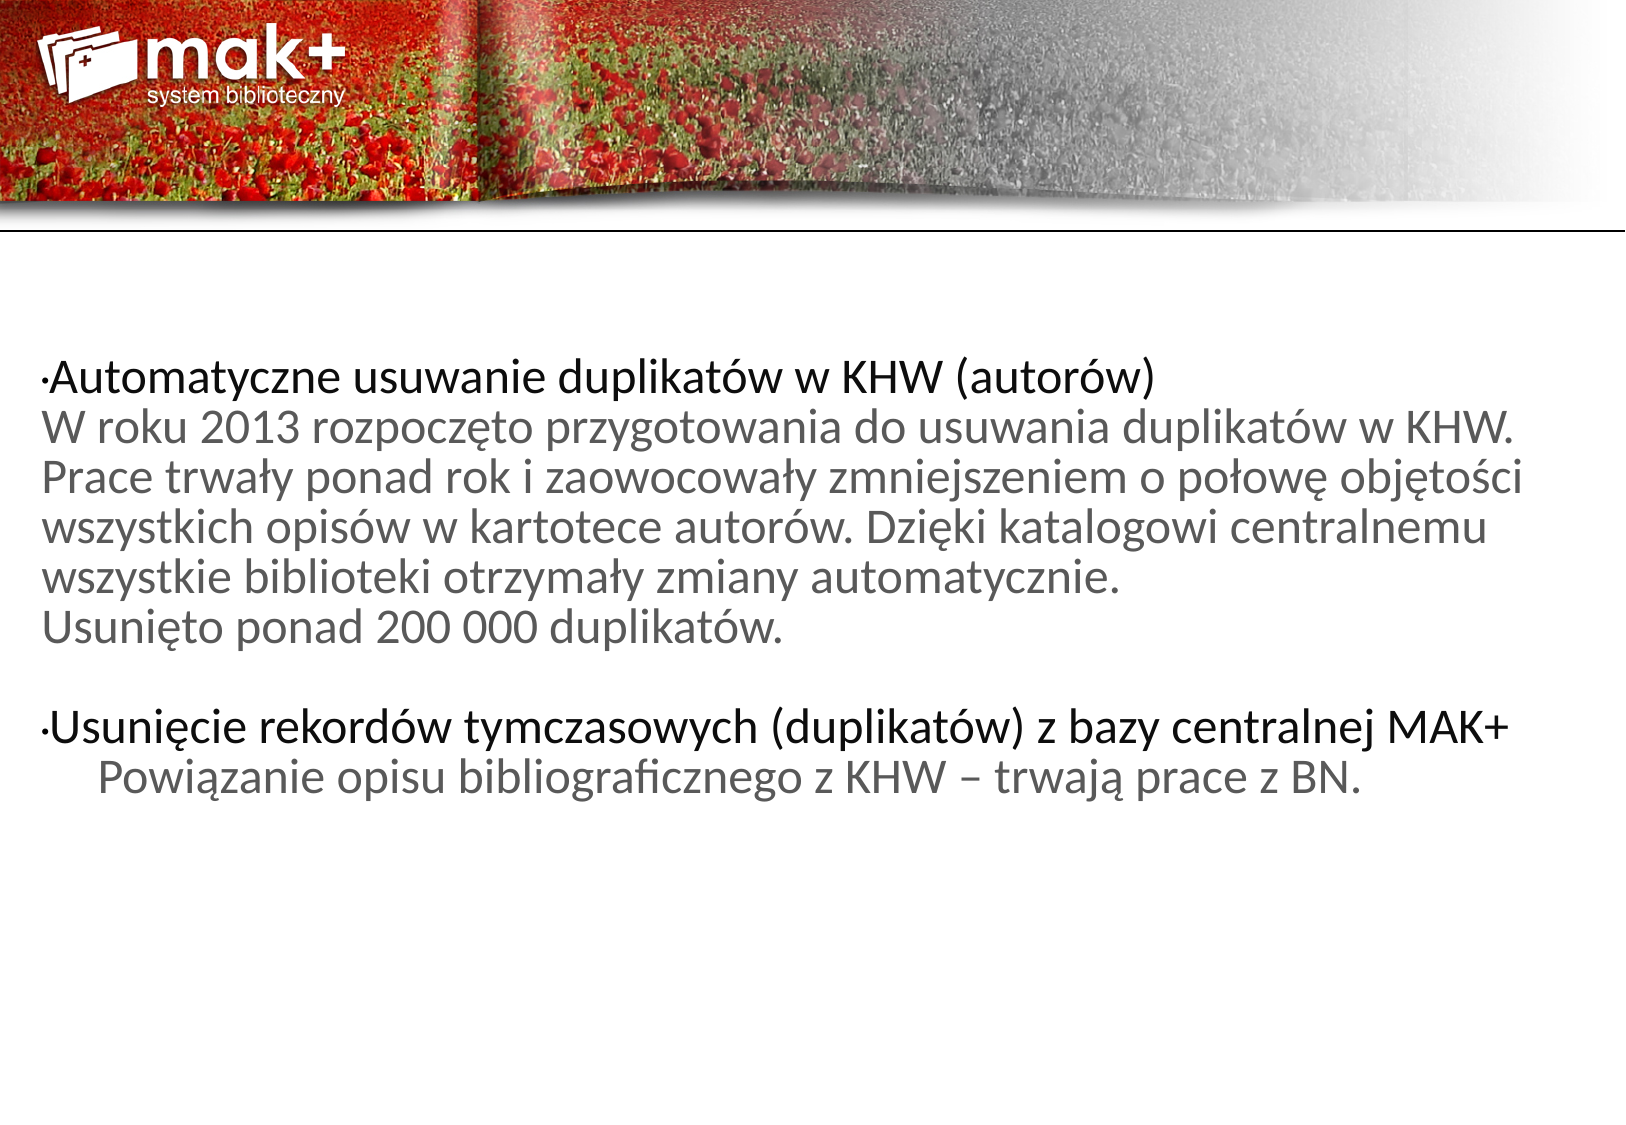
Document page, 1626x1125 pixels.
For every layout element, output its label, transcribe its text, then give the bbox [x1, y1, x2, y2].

picture [0, 0, 1625, 231]
text_box Automatyczne usuwanie duplikatów w KHW (autorów) W roku 2013 rozpoczęto przygotowania do usuwania duplikatów w KHW. Prace trwały ponad rok i zaowocowały zmniejszeniem o połowę objętości wszystkich opisów w kartotece autorów. Dzięki katalogowi centralnemu wszystkie biblioteki otrzymały zmiany automatycznie. Usunięto ponad 200 000 duplikatów. Usunięcie rekordów tymczasowych (duplikatów) z bazy centralnej MAK+ Powiązanie opisu bibliograficznego z KHW – trwają prace z BN. [26, 348, 1599, 910]
